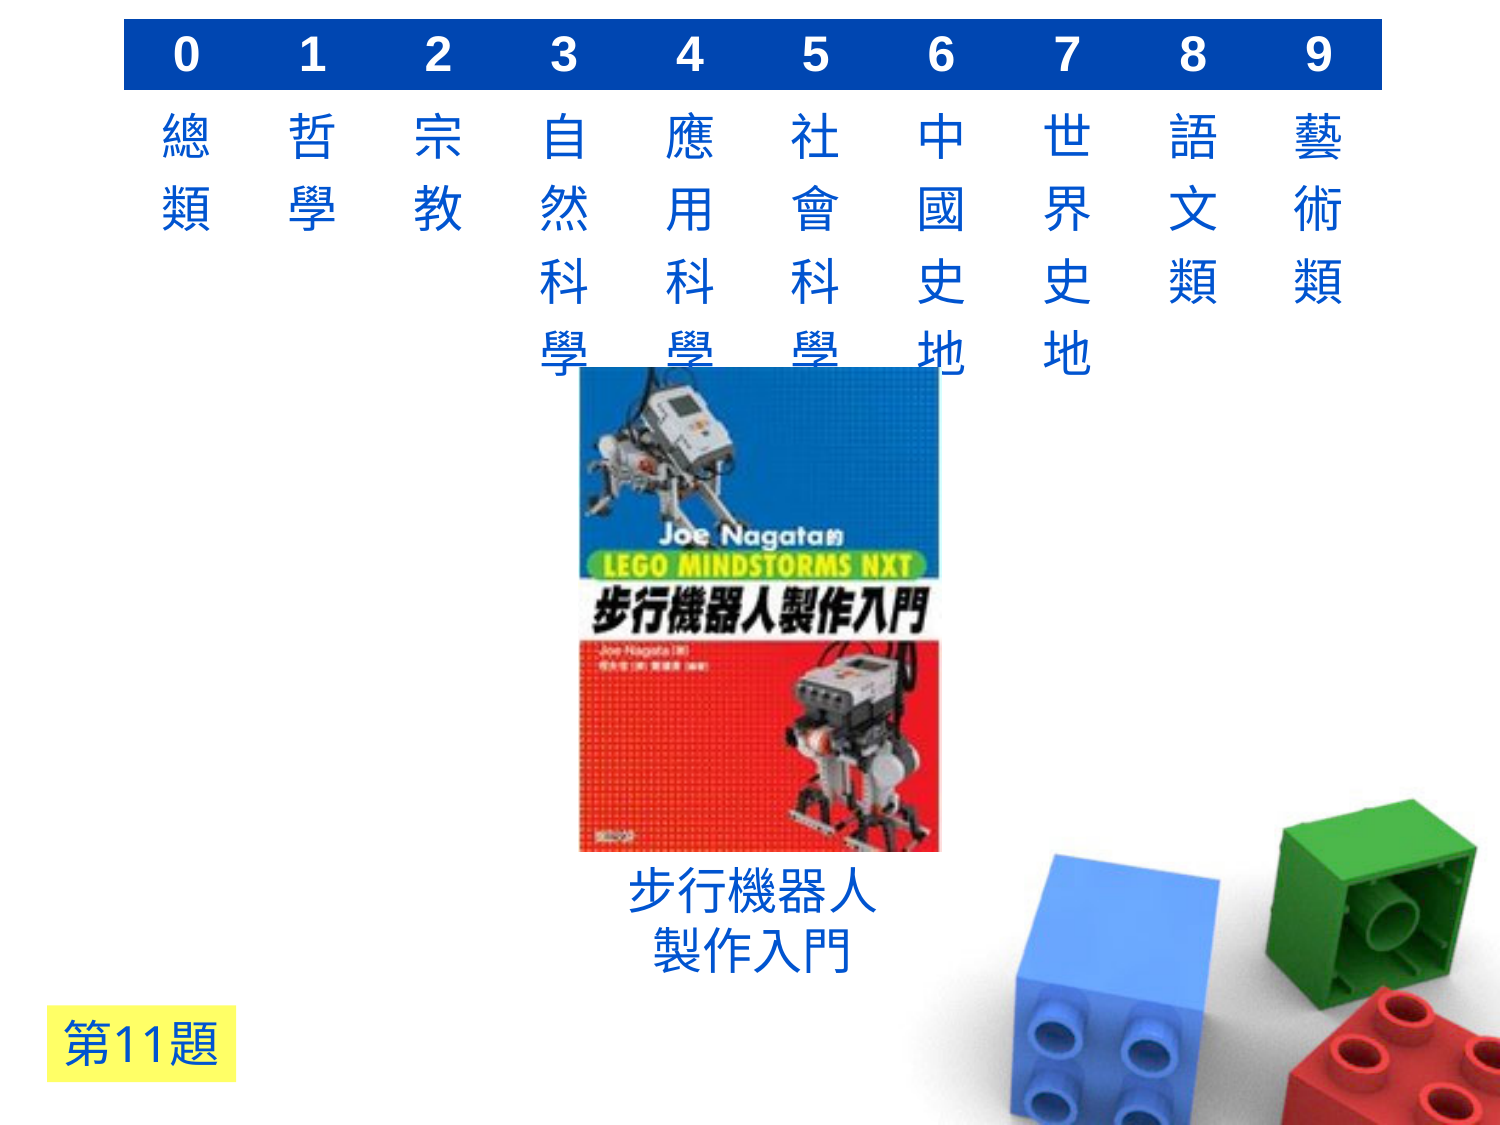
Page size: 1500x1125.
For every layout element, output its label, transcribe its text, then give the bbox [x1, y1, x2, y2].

table_header 4 [627, 19, 753, 90]
table_header 5 [753, 19, 879, 90]
table_header 9 [1256, 19, 1382, 90]
text_box 第11題 [47, 1005, 237, 1083]
table_header 3 [501, 19, 627, 90]
table_header 2 [376, 19, 501, 90]
table_cell 總類 [124, 90, 250, 395]
table_header 7 [1004, 19, 1130, 90]
table_cell 宗教 [376, 90, 501, 395]
table_cell 自然科學 [501, 90, 627, 395]
table_header 1 [250, 19, 376, 90]
table_cell 語文類 [1130, 90, 1256, 395]
table_cell 藝術類 [1256, 90, 1382, 395]
table_header 8 [1130, 19, 1256, 90]
table_cell 哲學 [250, 90, 376, 395]
text_box 步行機器人製作入門 [608, 852, 898, 987]
picture [249, 187, 1500, 1125]
table_header 6 [879, 19, 1004, 90]
table_cell 中國史地 [879, 90, 1004, 395]
table_header 0 [124, 19, 250, 90]
table_cell 社會科學 [753, 90, 879, 367]
table_cell 應用科學 [627, 90, 753, 367]
table_cell 世界史地 [1004, 90, 1130, 395]
